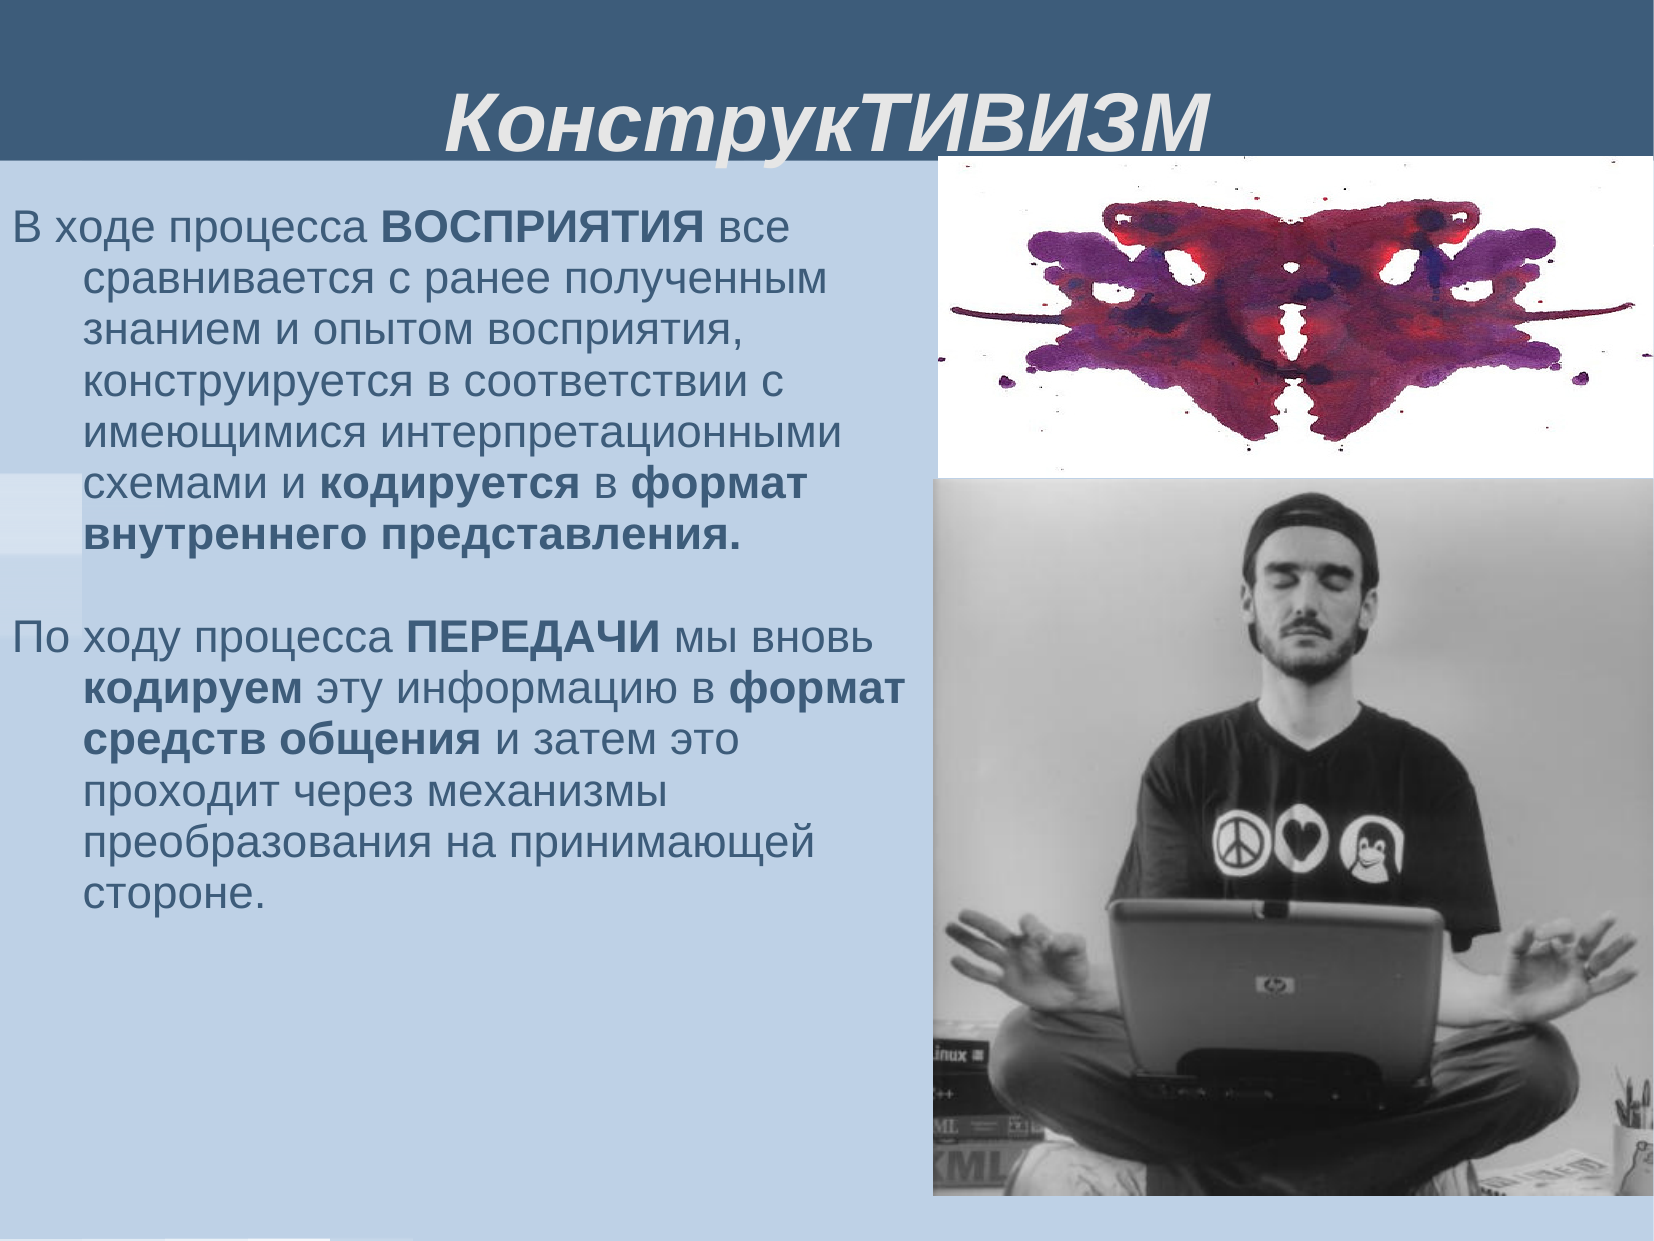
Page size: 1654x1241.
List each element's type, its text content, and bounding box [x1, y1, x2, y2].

picture [0, 0, 1654, 1241]
list В ходе процесса ВОСПРИЯТИЯ все сравнивается с ранее полученным знанием и опытом восприятия, конструируется в соответствии с имеющимися интерпретационными схемами и кодируется в формат внутреннего представления. По ходу процесса ПЕРЕДАЧИ мы вновь кодируем эту информацию в формат средств общения и затем это проходит через механизмы преобразования на принимающей стороне. [0, 200, 909, 1198]
title КонструкТИВИЗМ [121, 19, 1534, 227]
